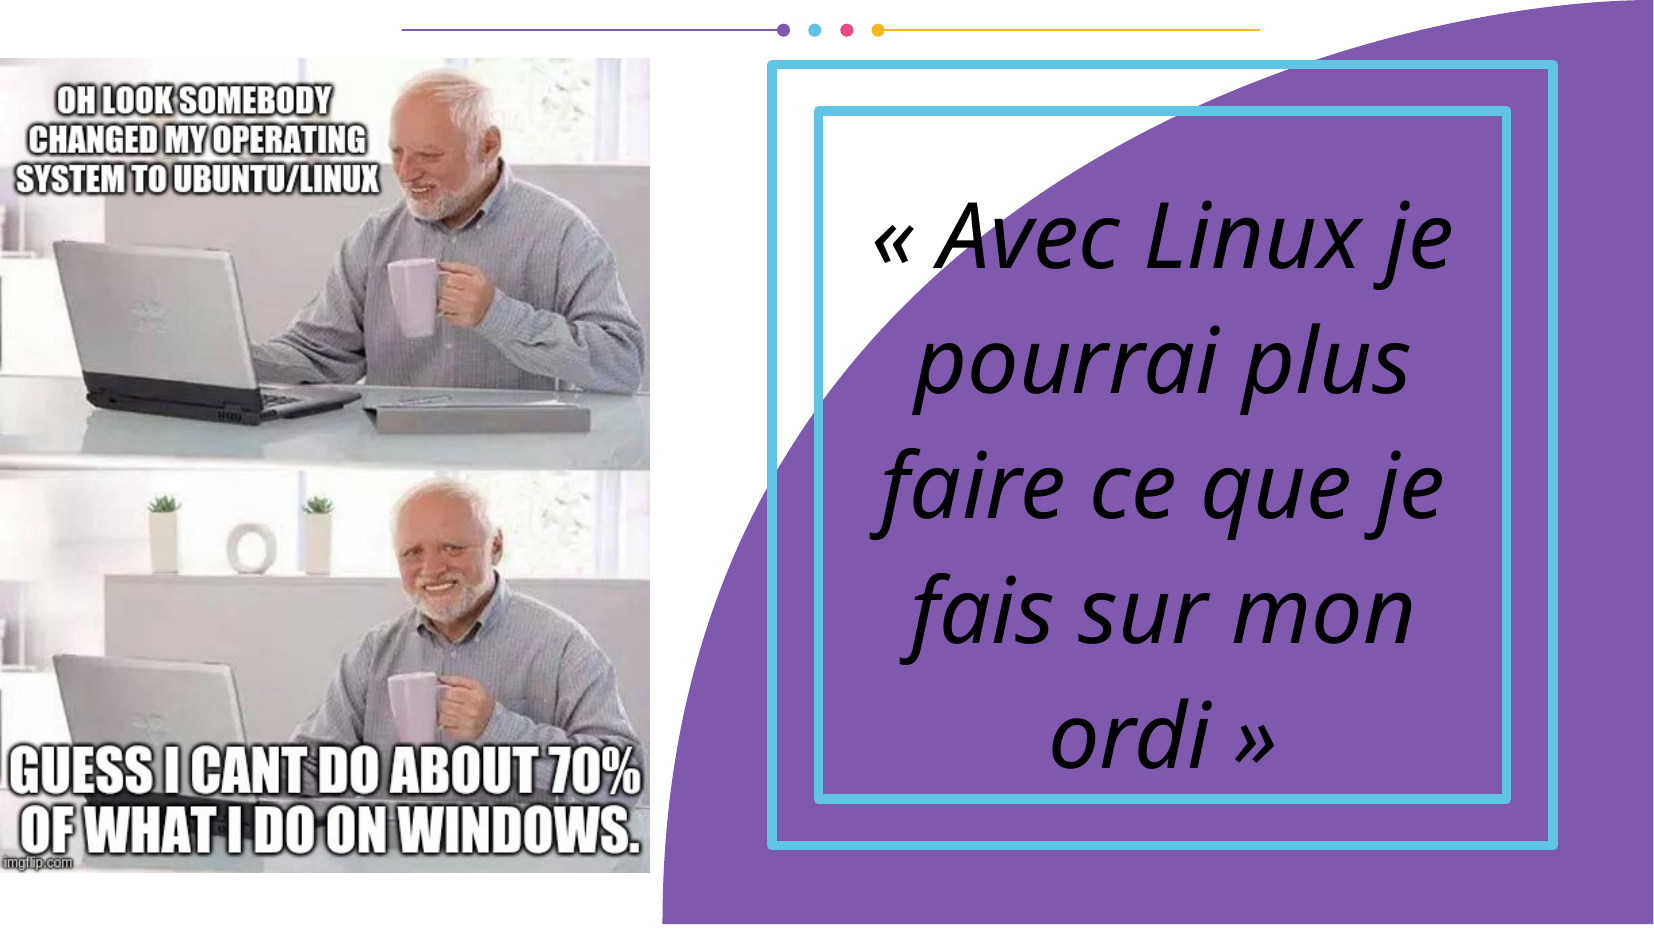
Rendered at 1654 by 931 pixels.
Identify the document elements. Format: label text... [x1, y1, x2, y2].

title « Avec Linux je pourrai plus faire ce que je fais sur mon ordi » [820, 170, 1506, 796]
picture [0, 58, 650, 873]
